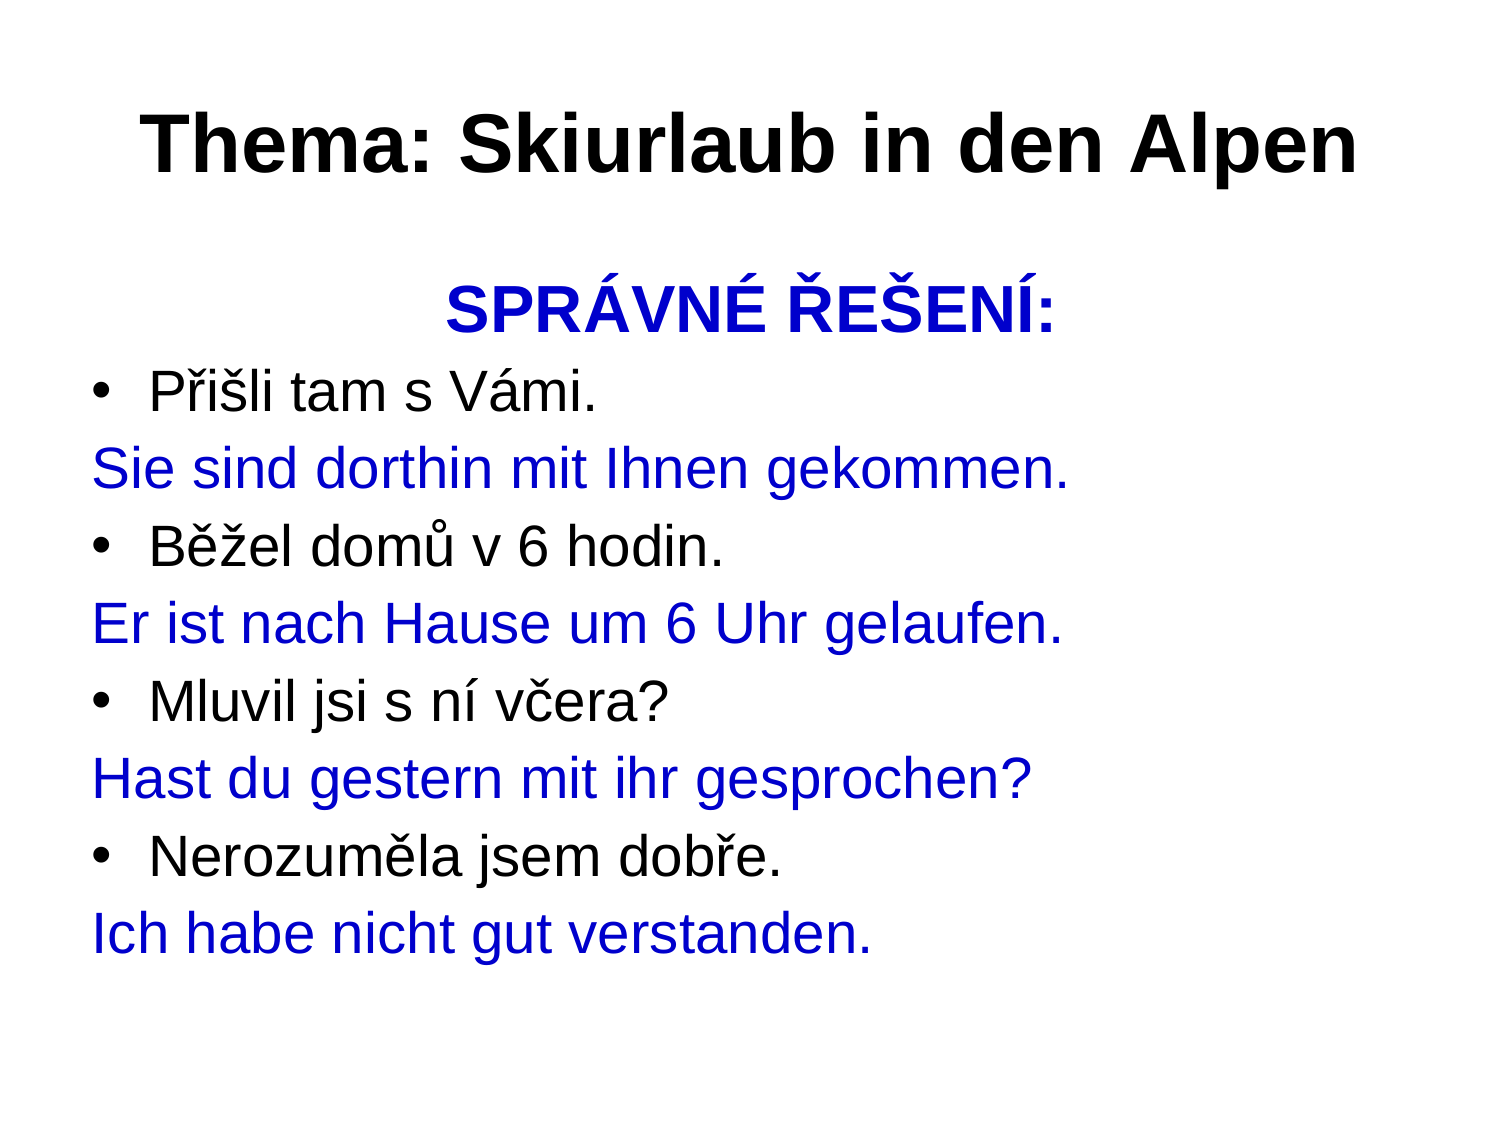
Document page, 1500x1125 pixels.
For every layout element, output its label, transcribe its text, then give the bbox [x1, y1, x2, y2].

title Thema: Skiurlaub in den Alpen [75, 45, 1426, 233]
list SPRÁVNÉ ŘEŠENÍ: Přišli tam s Vámi. Sie sind dorthin mit Ihnen gekommen. Běžel domů v 6 hodin. Er ist nach Hause um 6 Uhr gelaufen. Mluvil jsi s ní včera? Hast du gestern mit ihr gesprochen? Nerozuměla jsem dobře. Ich habe nicht gut verstanden. [76, 267, 1427, 1052]
